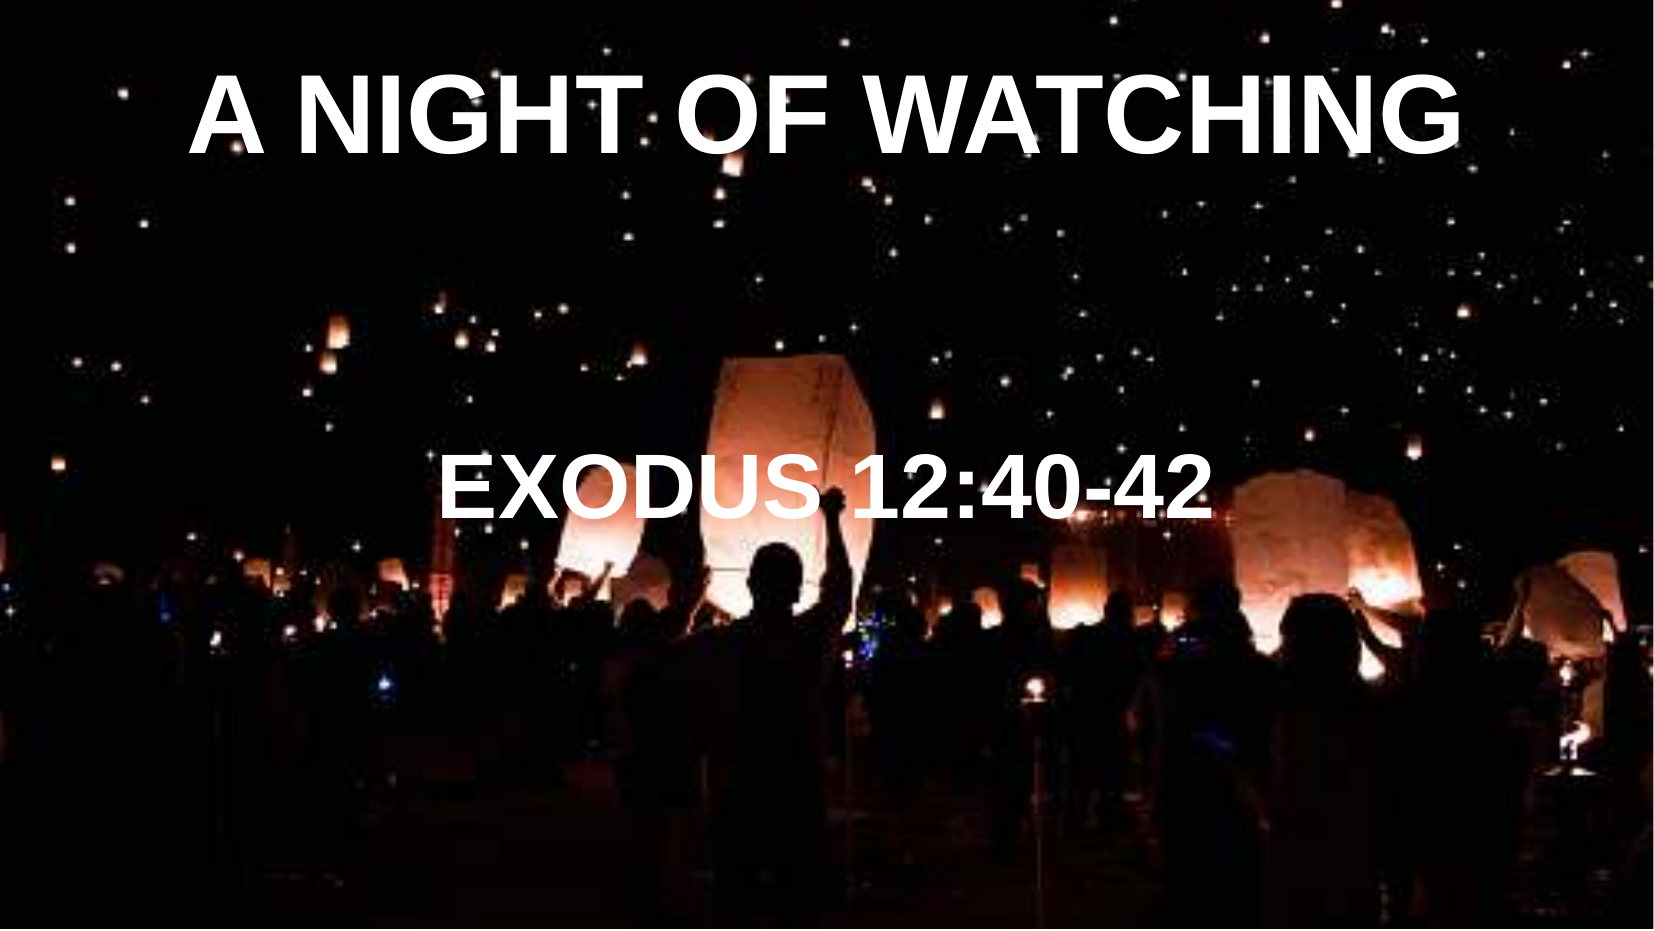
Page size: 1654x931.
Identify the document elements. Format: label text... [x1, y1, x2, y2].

subtitle EXODUS 12:40-42 [82, 217, 1571, 758]
picture [0, 0, 1654, 929]
title A NIGHT OF WATCHING [82, 37, 1571, 193]
